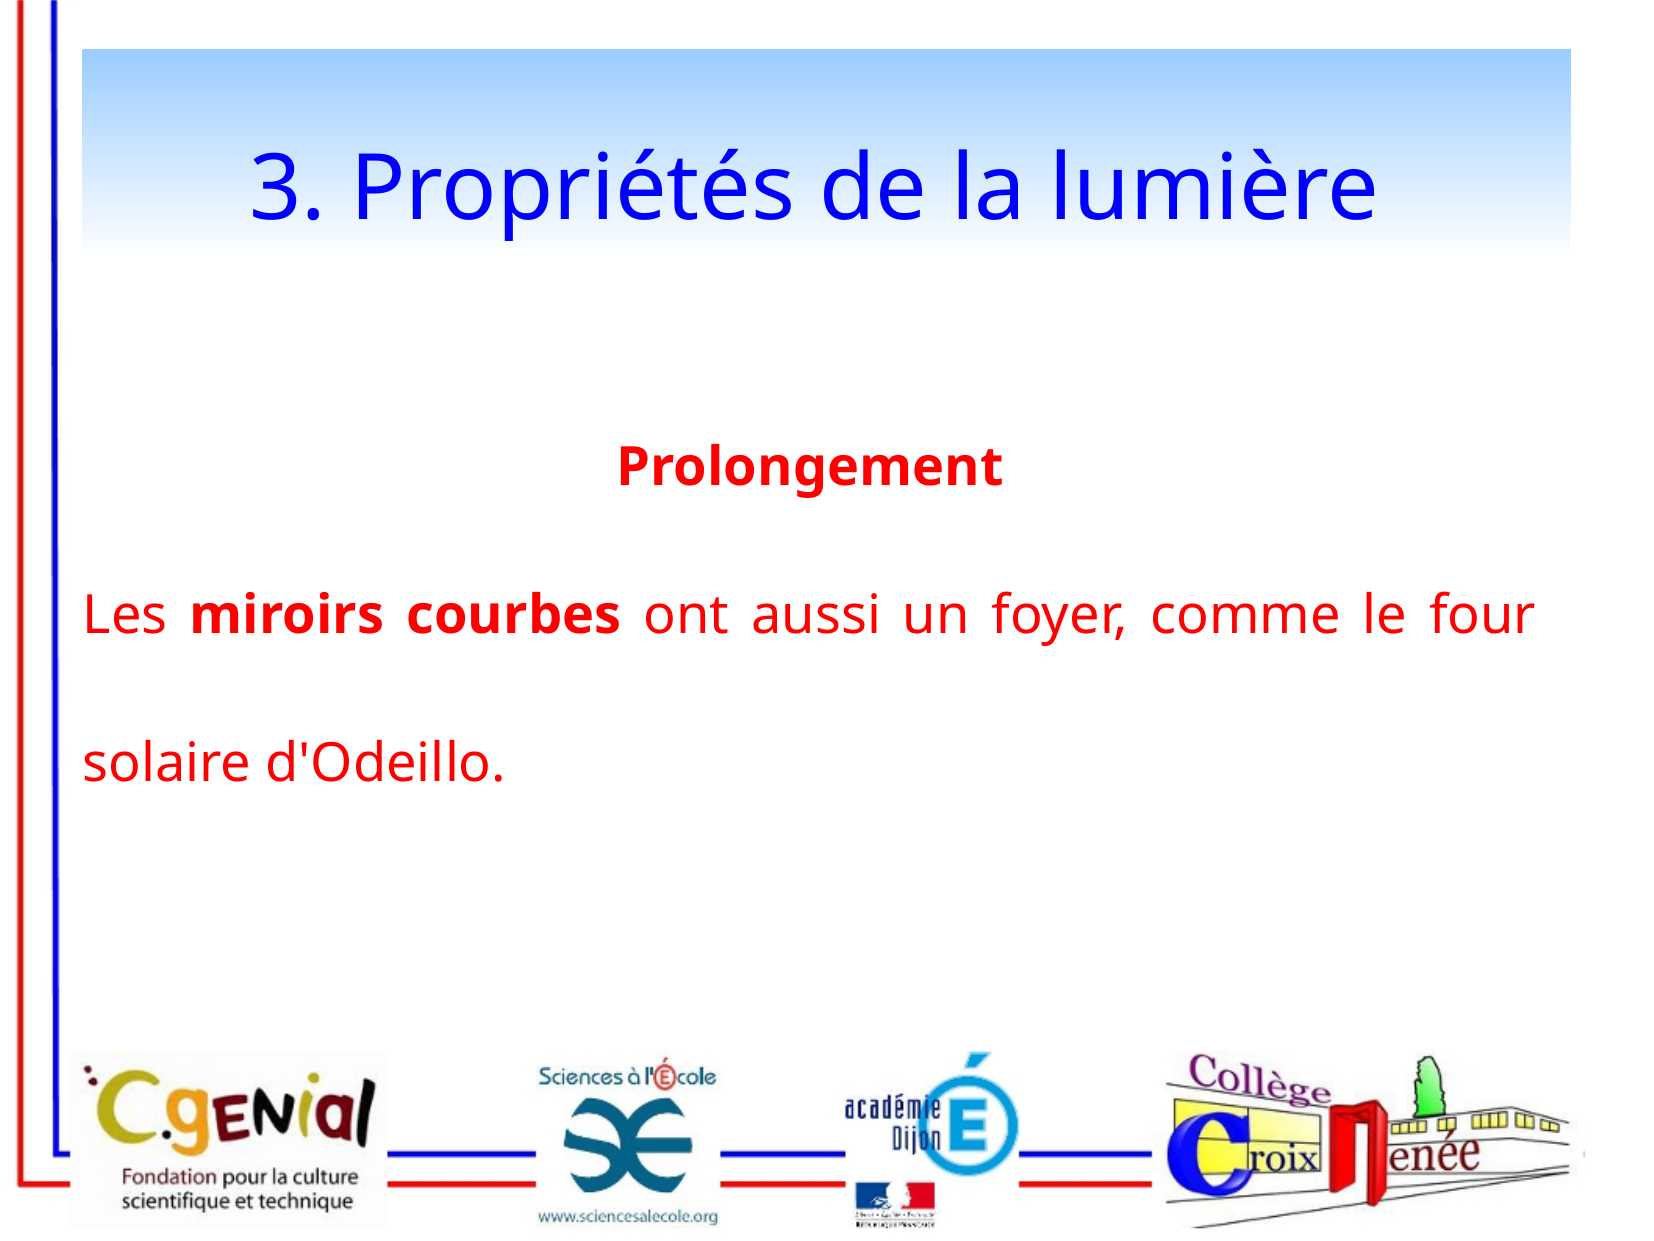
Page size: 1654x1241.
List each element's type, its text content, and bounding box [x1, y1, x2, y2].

picture [0, 0, 1654, 1241]
subtitle Prolongement Les miroirs courbes ont aussi un foyer, comme le four solaire d'Odeillo. [82, 290, 1538, 1010]
title 3. Propriétés de la lumière [82, 49, 1571, 257]
